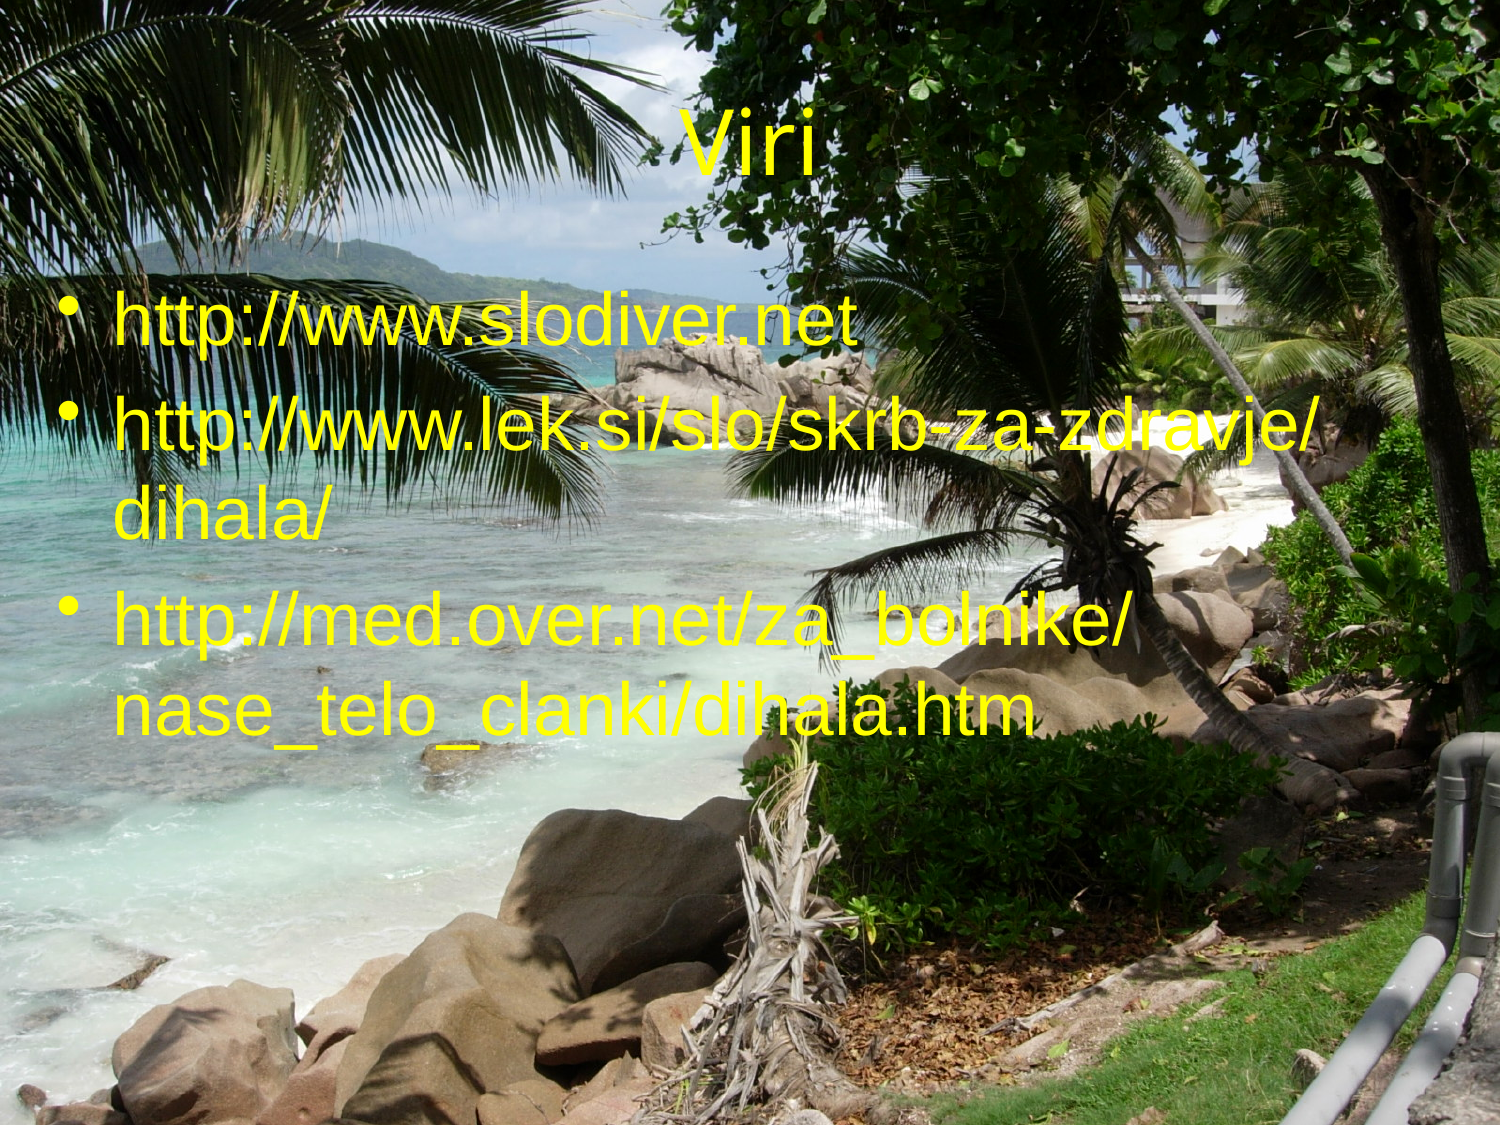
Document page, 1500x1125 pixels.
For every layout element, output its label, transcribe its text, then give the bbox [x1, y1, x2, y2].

title Viri [75, 45, 1425, 233]
picture [0, 0, 1500, 1125]
list http://www.slodiver.net http://www.lek.si/slo/skrb-za-zdravje/dihala/ http://med.over.net/za_bolnike/nase_telo_clanki/dihala.htm [41, 262, 1500, 1005]
